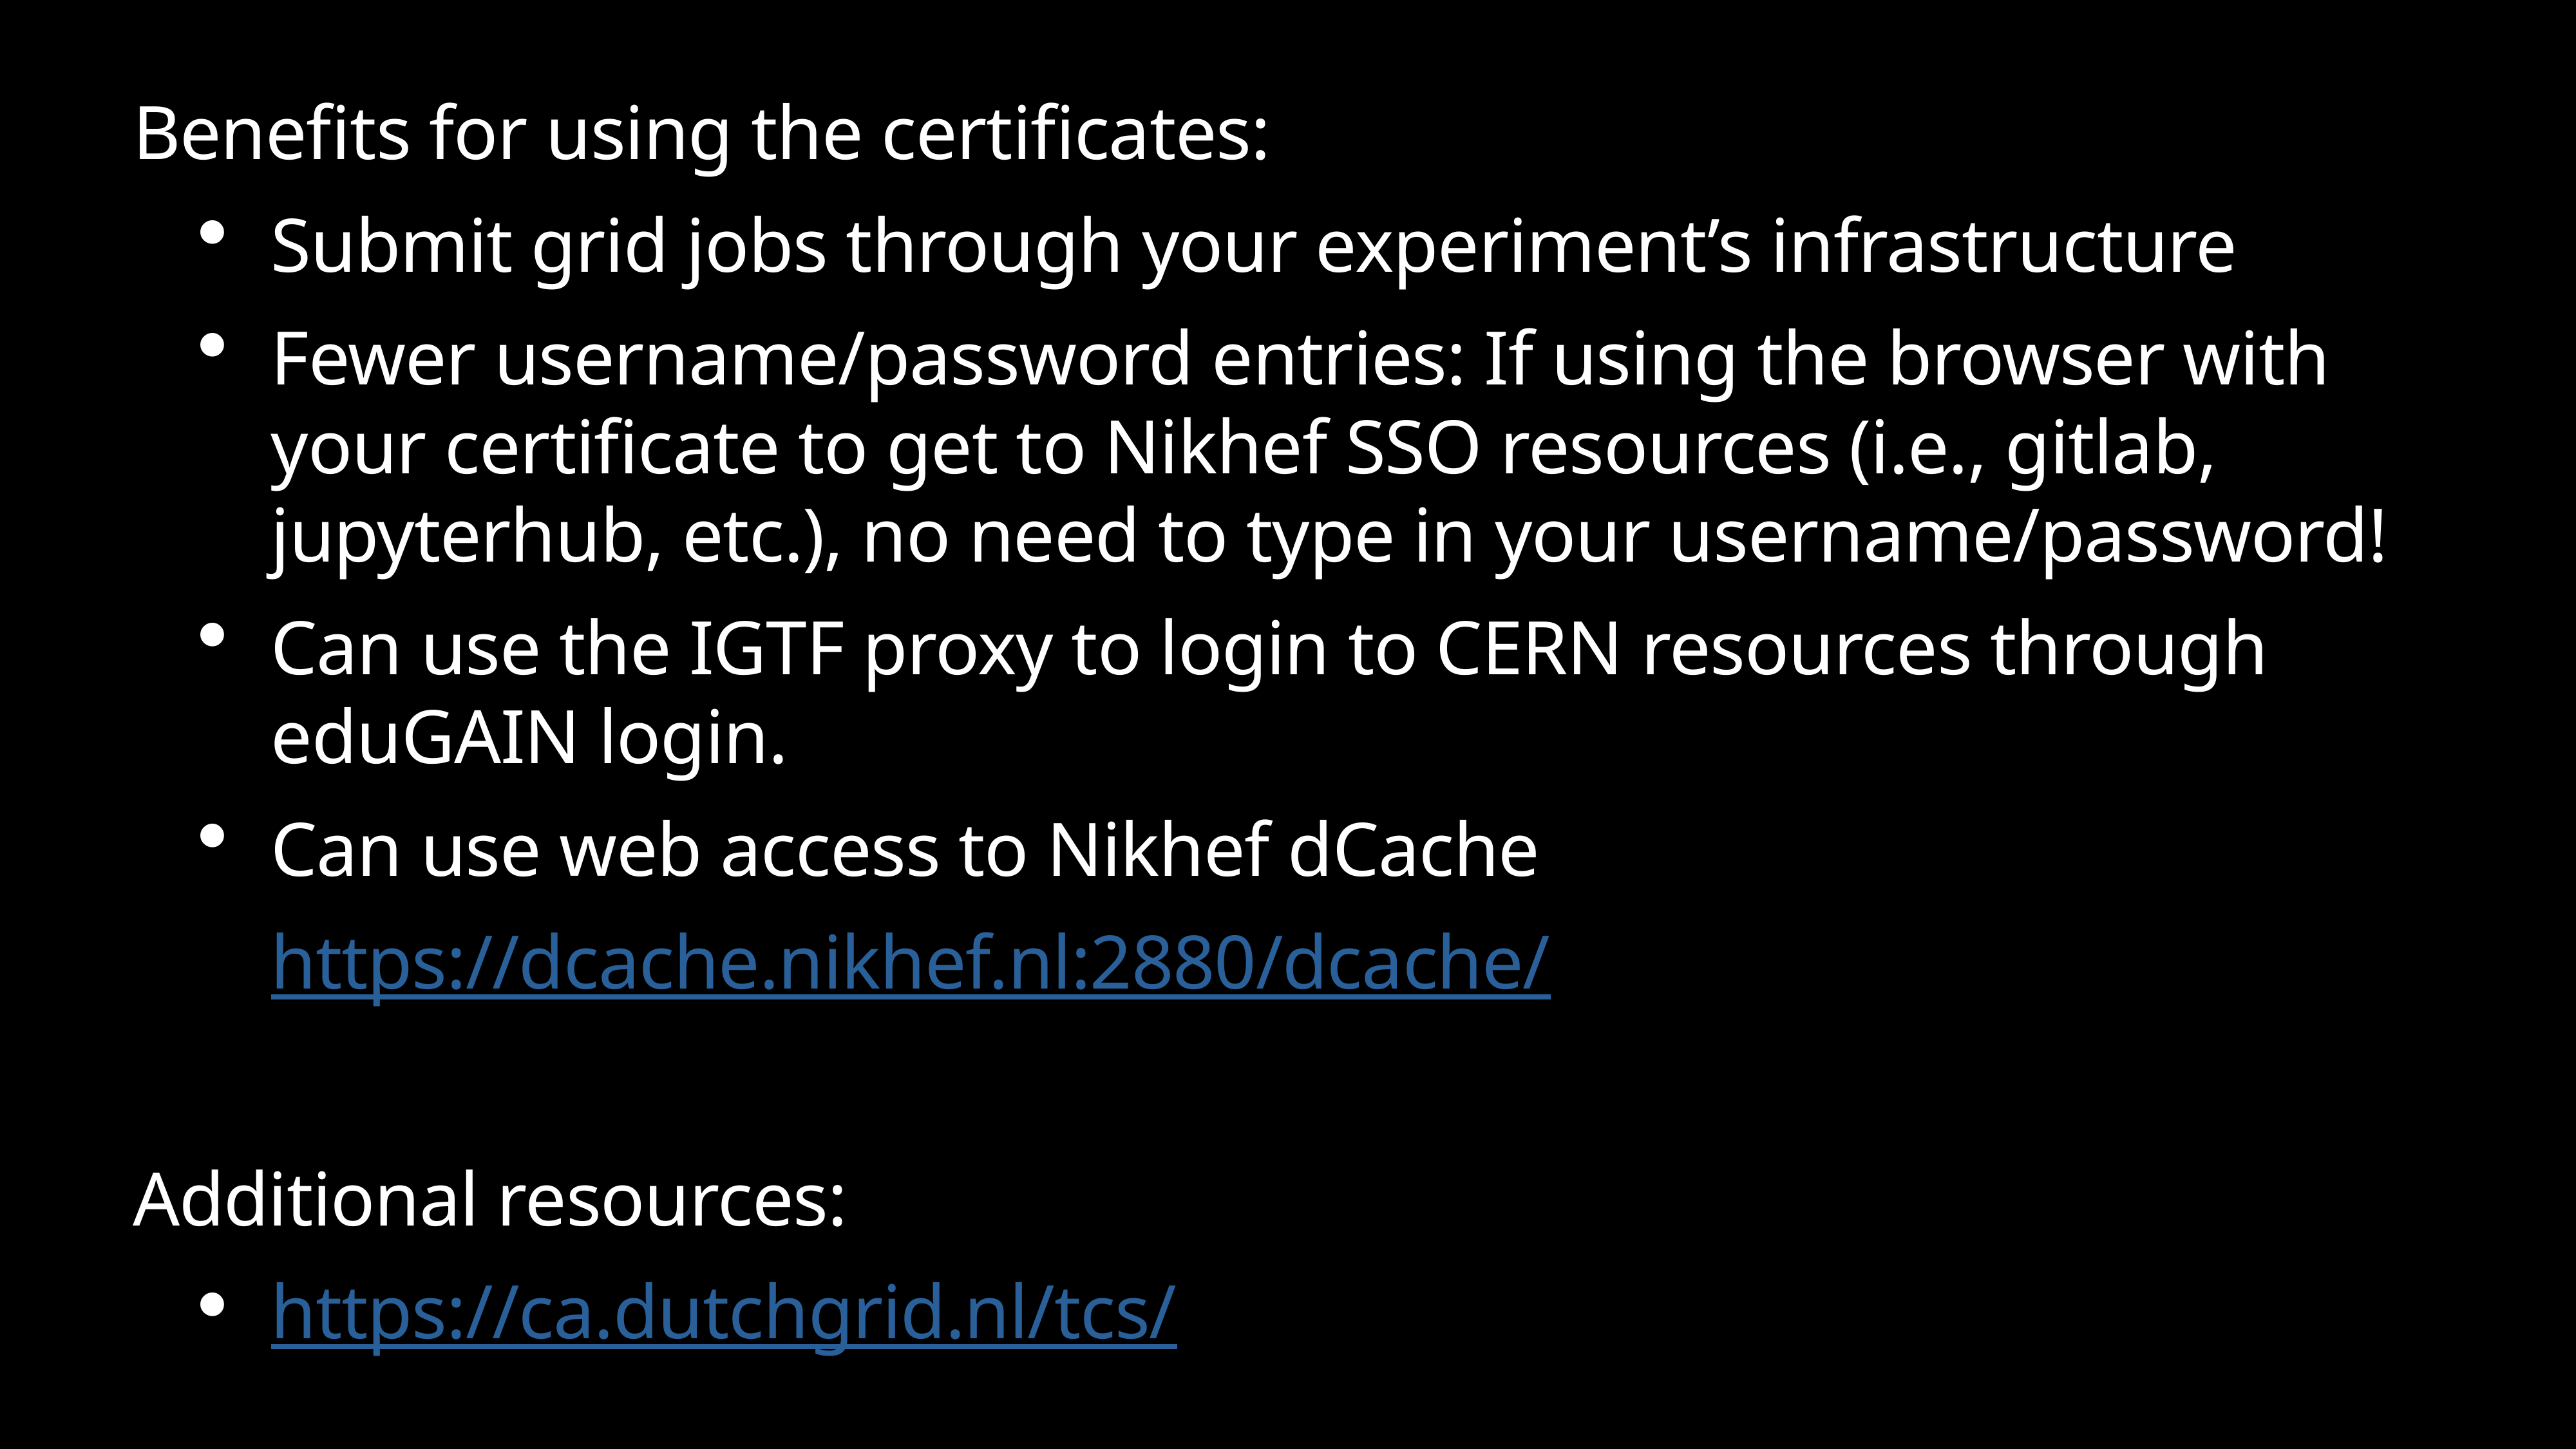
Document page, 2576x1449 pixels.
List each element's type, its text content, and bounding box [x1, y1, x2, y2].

list Benefits for using the certificates: Submit grid jobs through your experiment’s infrastructure Fewer username/password entries: If using the browser with your certificate to get to Nikhef SSO resources (i.e., gitlab, jupyterhub, etc.), no need to type in your username/password! Can use the IGTF proxy to login to CERN resources through eduGAIN login. Can use web access to Nikhef dCache https://dcache.nikhef.nl:2880/dcache/ Additional resources: https://ca.dutchgrid.nl/tcs/ [127, 80, 2449, 1304]
